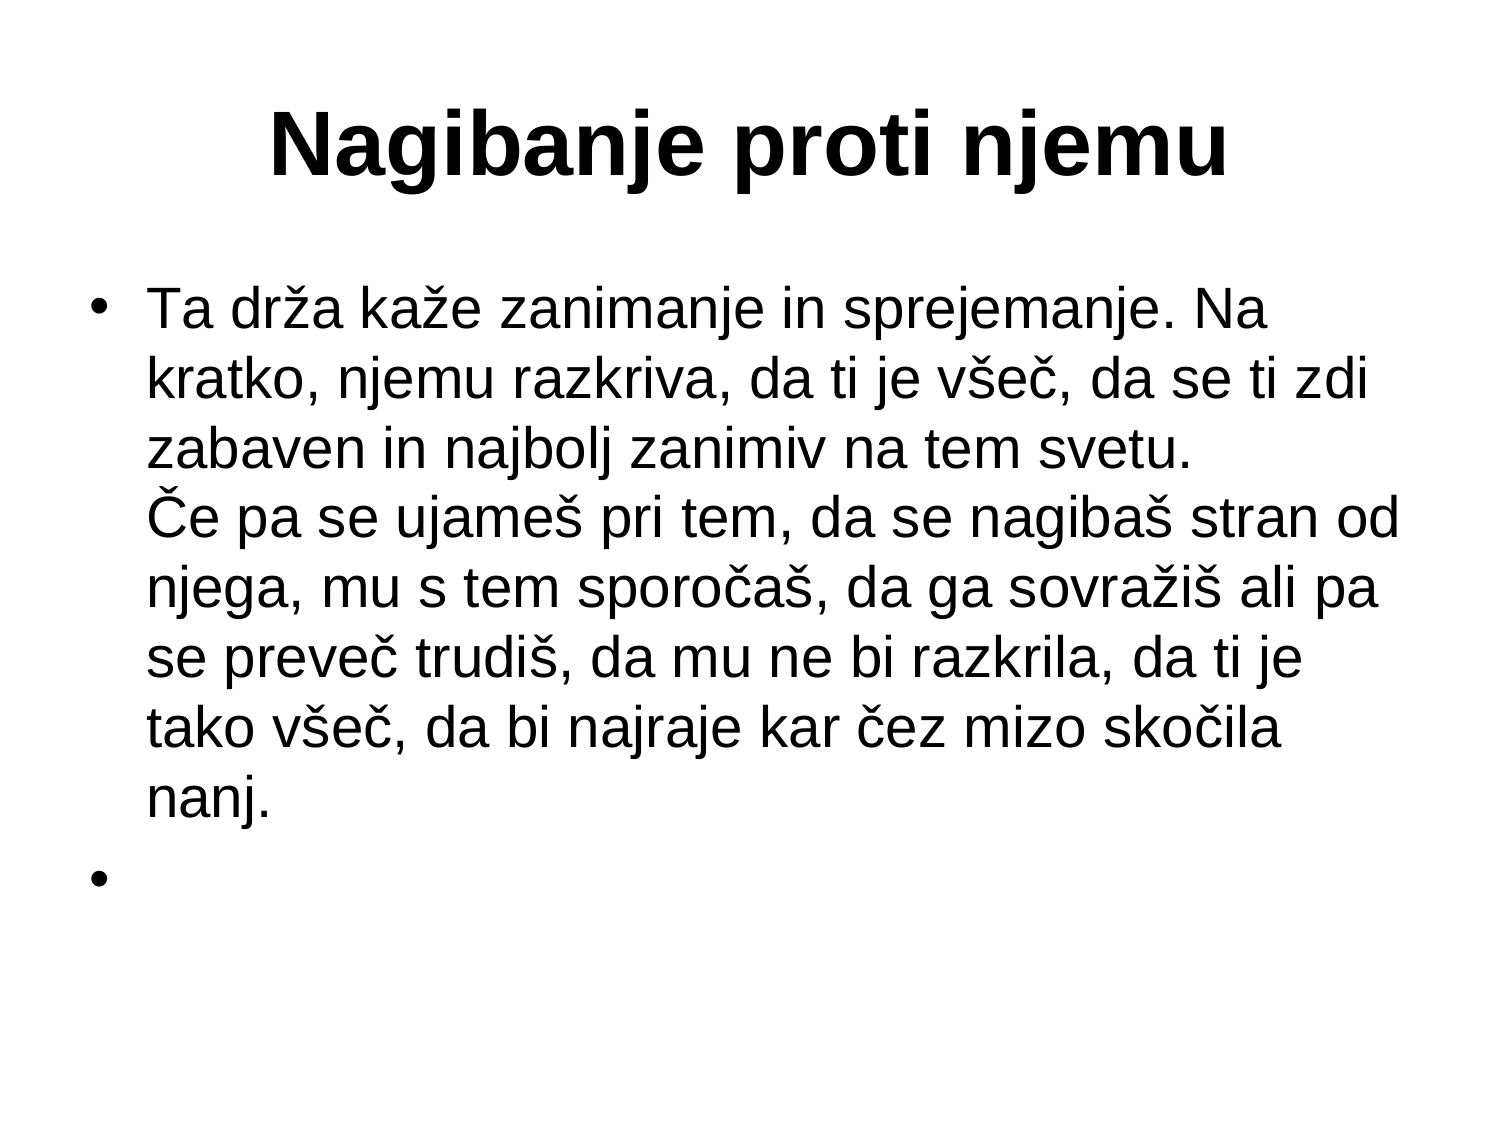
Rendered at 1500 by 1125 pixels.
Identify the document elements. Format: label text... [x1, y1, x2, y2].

list Ta drža kaže zanimanje in sprejemanje. Na kratko, njemu razkriva, da ti je všeč, da se ti zdi zabaven in najbolj zanimiv na tem svetu. Če pa se ujameš pri tem, da se nagibaš stran od njega, mu s tem sporočaš, da ga sovražiš ali pa se preveč trudiš, da mu ne bi razkrila, da ti je tako všeč, da bi najraje kar čez mizo skočila nanj. [75, 262, 1426, 1006]
title Nagibanje proti njemu [75, 45, 1426, 233]
